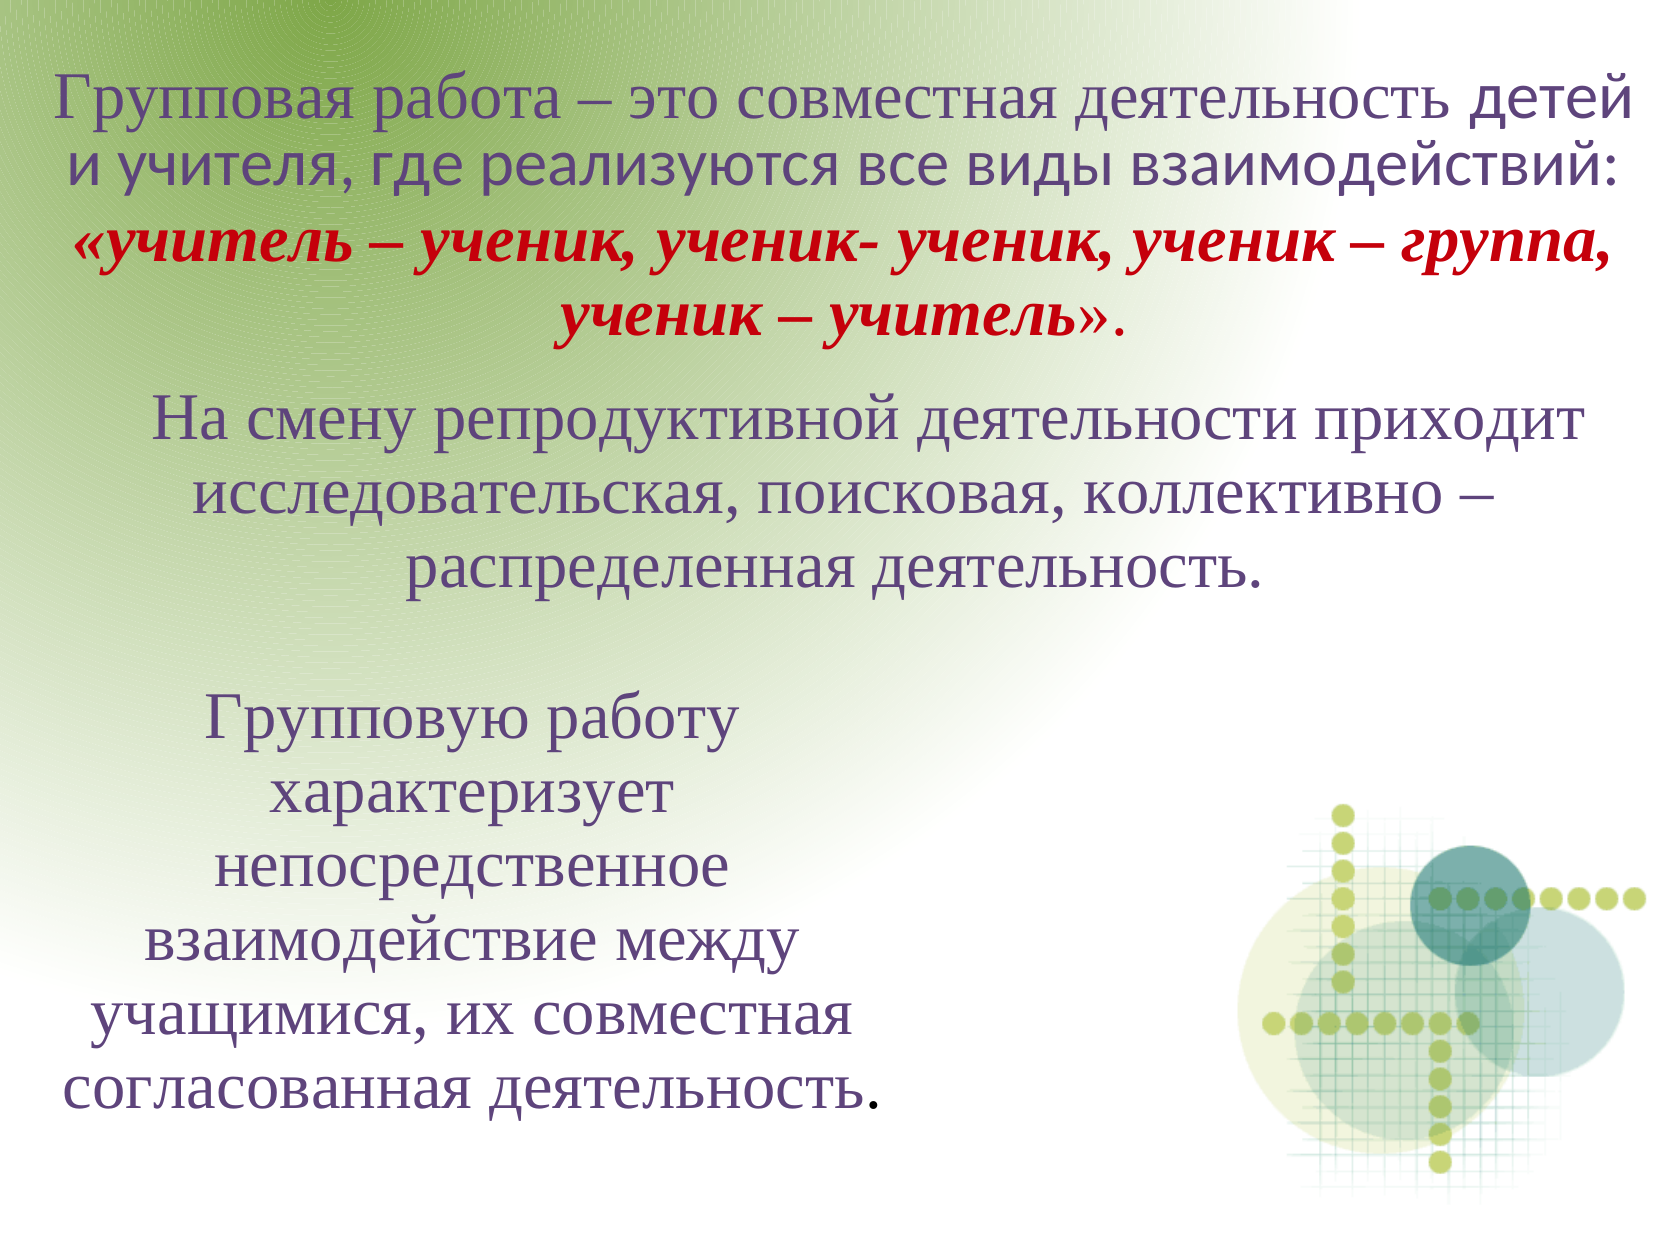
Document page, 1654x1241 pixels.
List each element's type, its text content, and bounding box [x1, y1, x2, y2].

text_box Групповую работу характеризует непосредственное взаимодействие между учащимися, их совместная согласованная деятельность. [59, 679, 886, 1198]
list Групповая работа – это совместная деятельность детей и учителя, где реализуются все виды взаимодействий: «учитель – ученик, ученик- ученик, ученик – группа, ученик – учитель». На смену репродуктивной деятельности приходит исследовательская, поисковая, коллективно – распределенная деятельность. [34, 59, 1654, 857]
picture [1224, 857, 1654, 1211]
